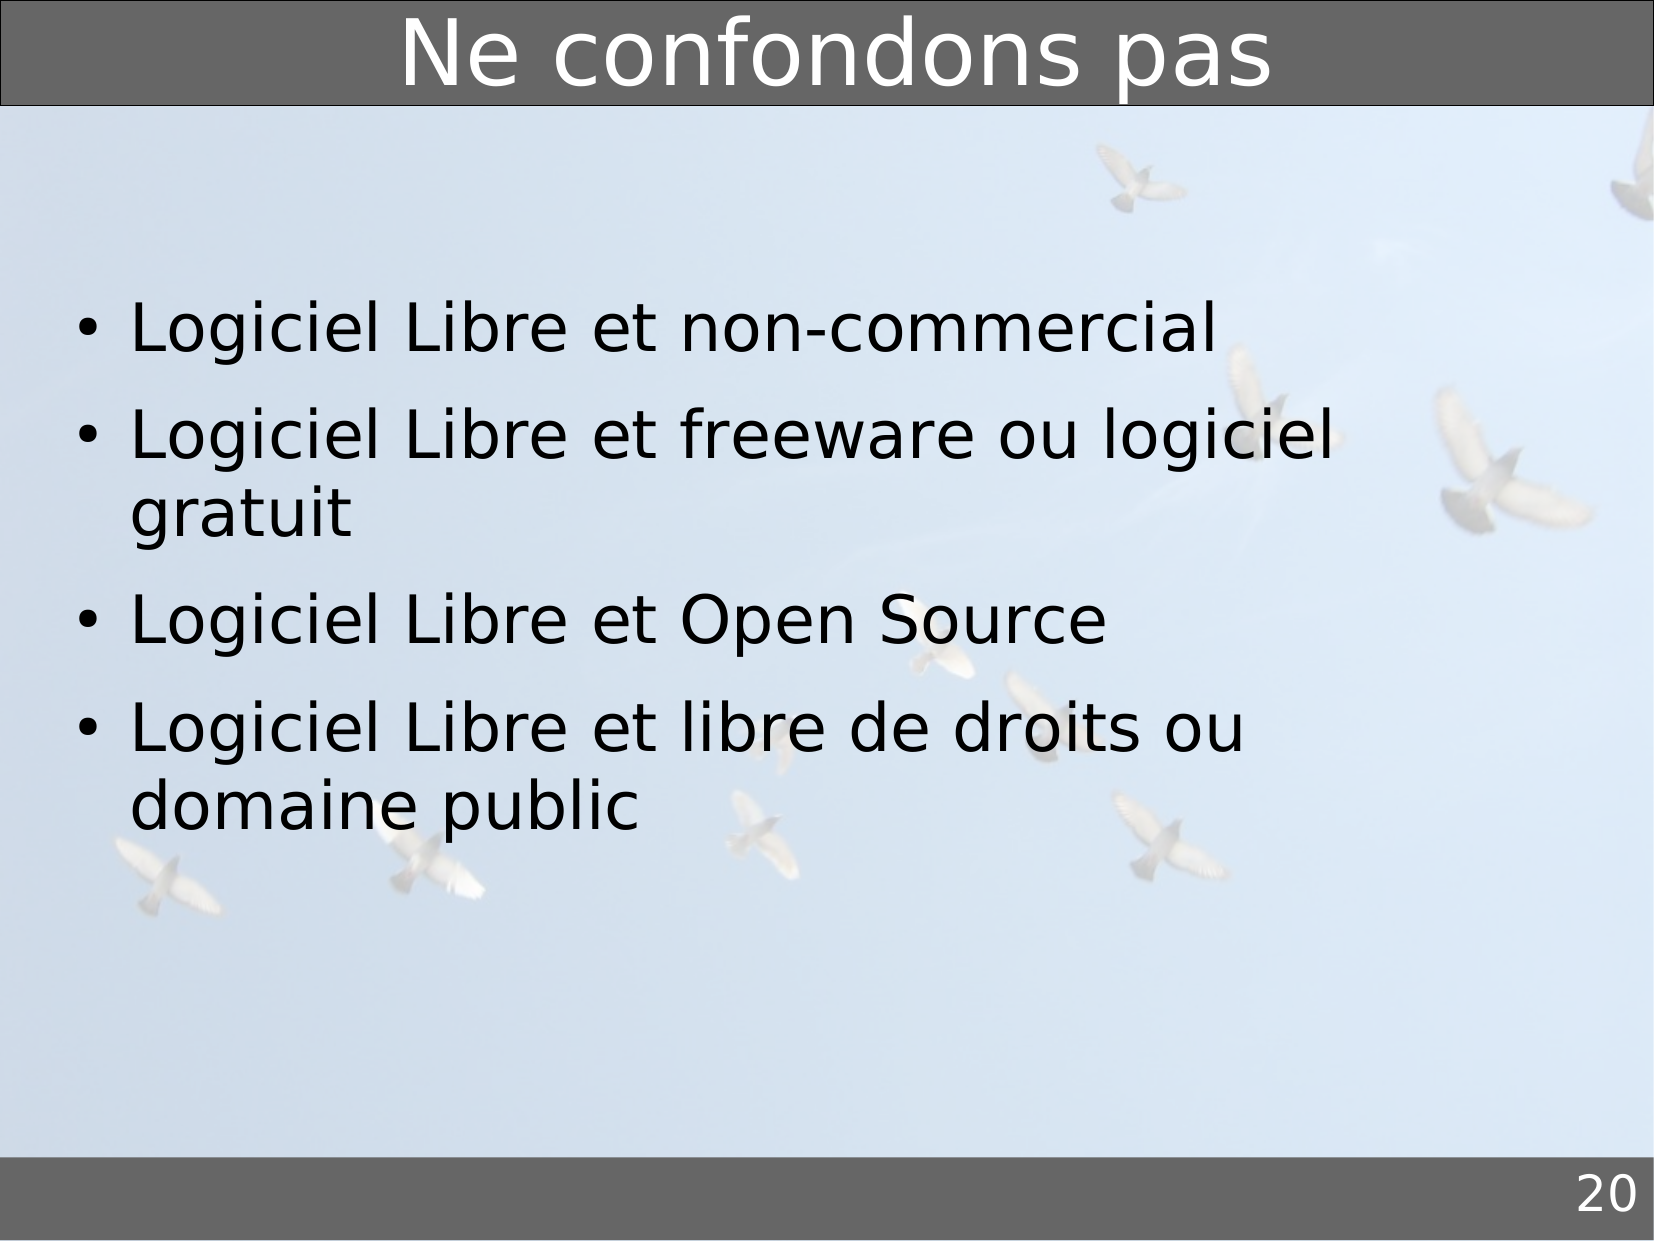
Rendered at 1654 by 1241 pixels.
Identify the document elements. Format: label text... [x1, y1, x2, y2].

list Logiciel Libre et non-commercial Logiciel Libre et freeware ou logiciel gratuit Logiciel Libre et Open Source Logiciel Libre et libre de droits ou domaine public [58, 289, 1547, 897]
title Ne confondons pas [0, 0, 1654, 108]
